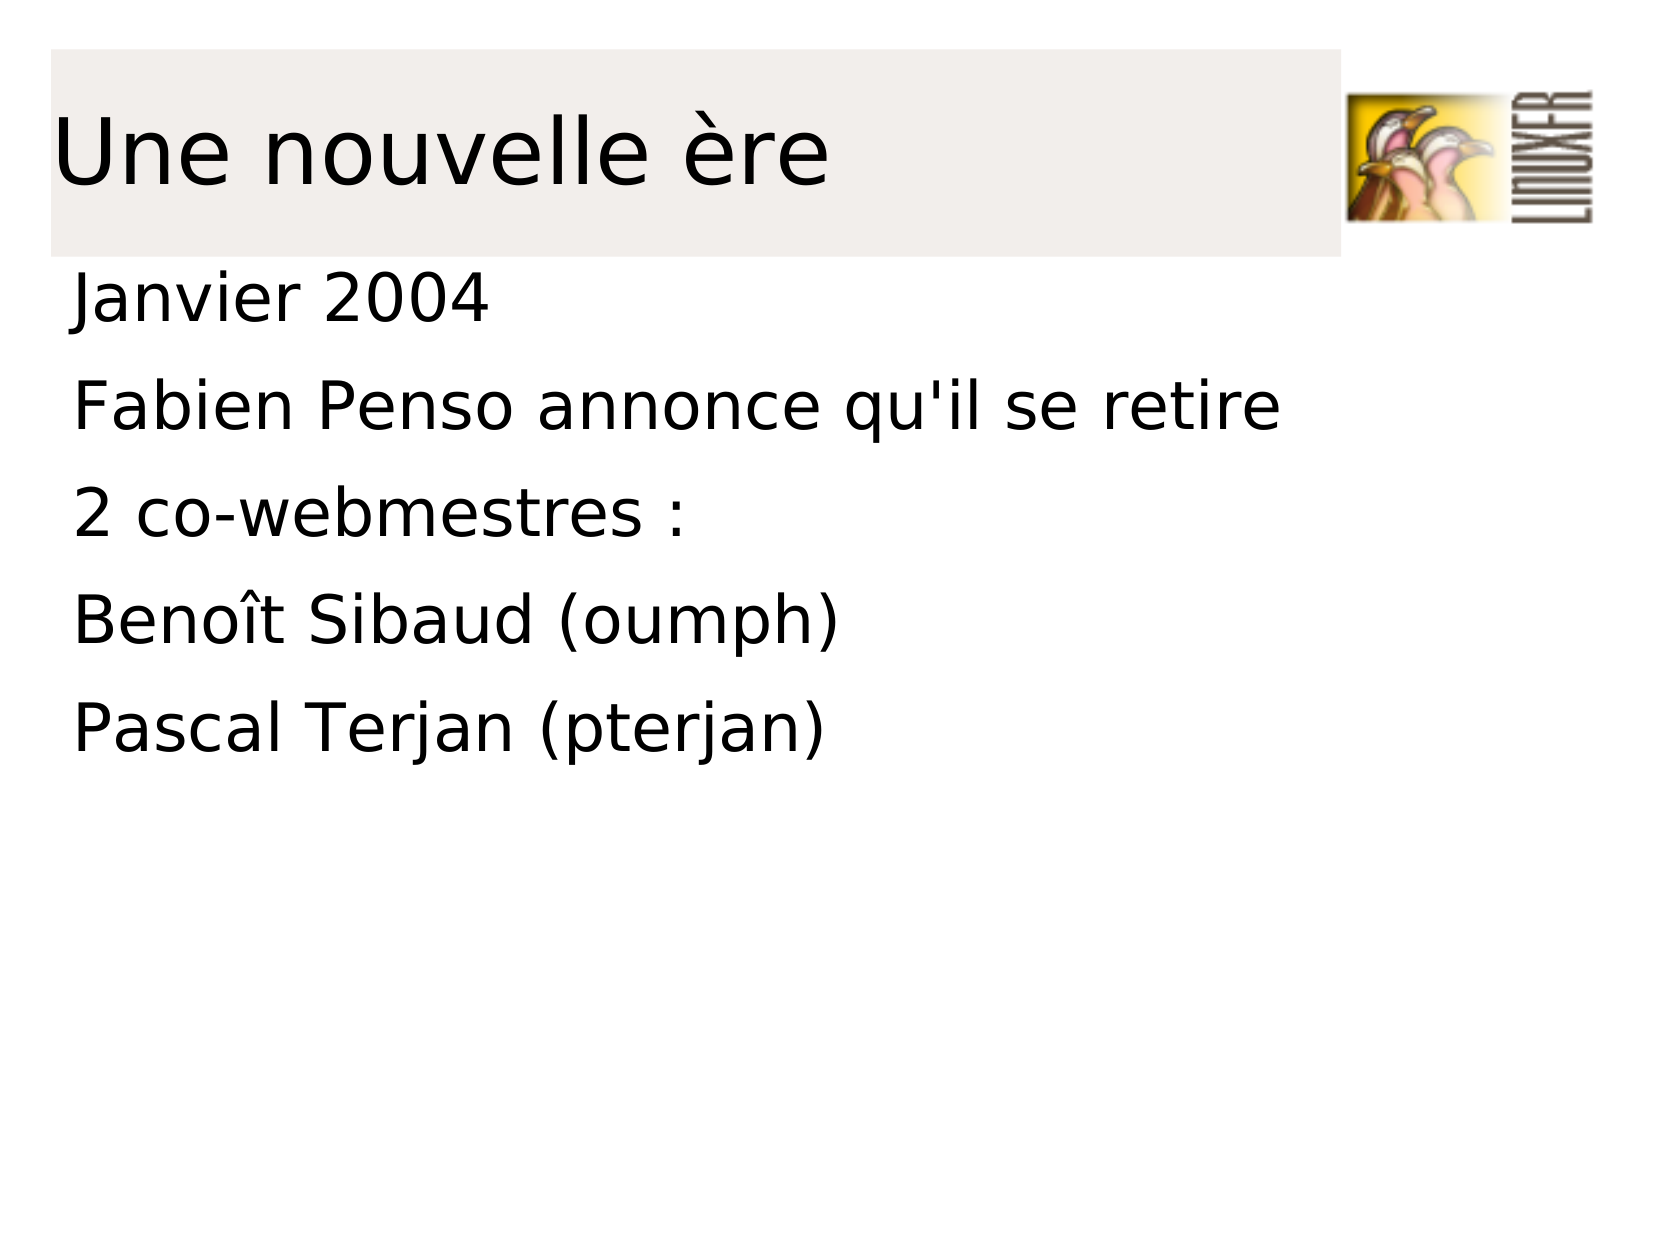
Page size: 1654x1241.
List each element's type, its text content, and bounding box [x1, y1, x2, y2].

title Une nouvelle ère [51, 49, 1342, 257]
picture [1342, 88, 1601, 229]
list Janvier 2004 Fabien Penso annonce qu'il se retire 2 co-webmestres : Benoît Sibaud (oumph) Pascal Terjan (pterjan) [54, 259, 1628, 1103]
